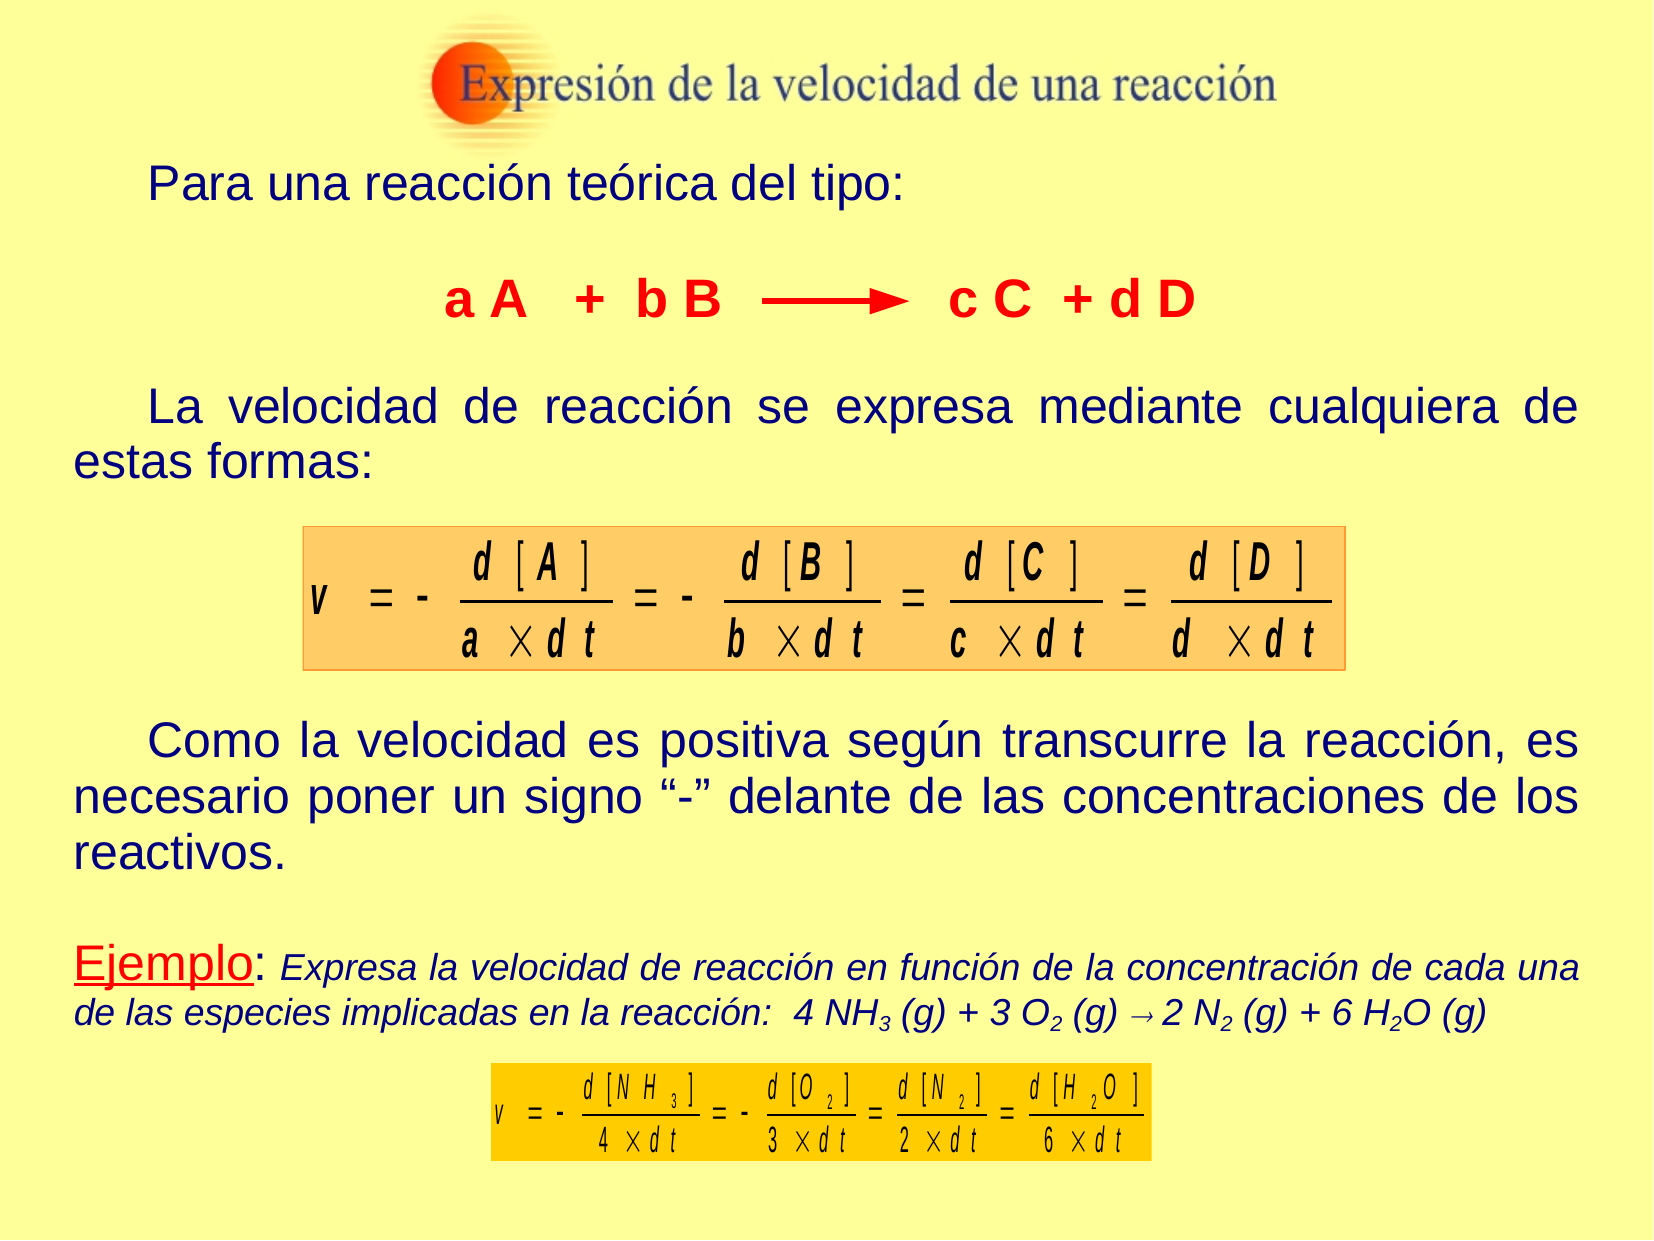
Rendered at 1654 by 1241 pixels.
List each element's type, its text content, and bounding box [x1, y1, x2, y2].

text_box a A + b B c C + d D [407, 224, 1235, 373]
picture [302, 526, 1347, 672]
picture [491, 1062, 1152, 1161]
text_box Para una reacción teórica del tipo: La velocidad de reacción se expresa mediante cualquiera de estas formas: Como la velocidad es positiva según transcurre la reacción, es necesario poner un signo “-” delante de las concentraciones de los reactivos. Ejemplo: Expresa la velocidad de reacción en función de la concentración de cada una de las especies implicadas en la reacción: 4 NH3 (g) + 3 O2 (g)  2 N2 (g) + 6 H2O (g) [59, 147, 1595, 1199]
picture [373, 8, 1277, 147]
